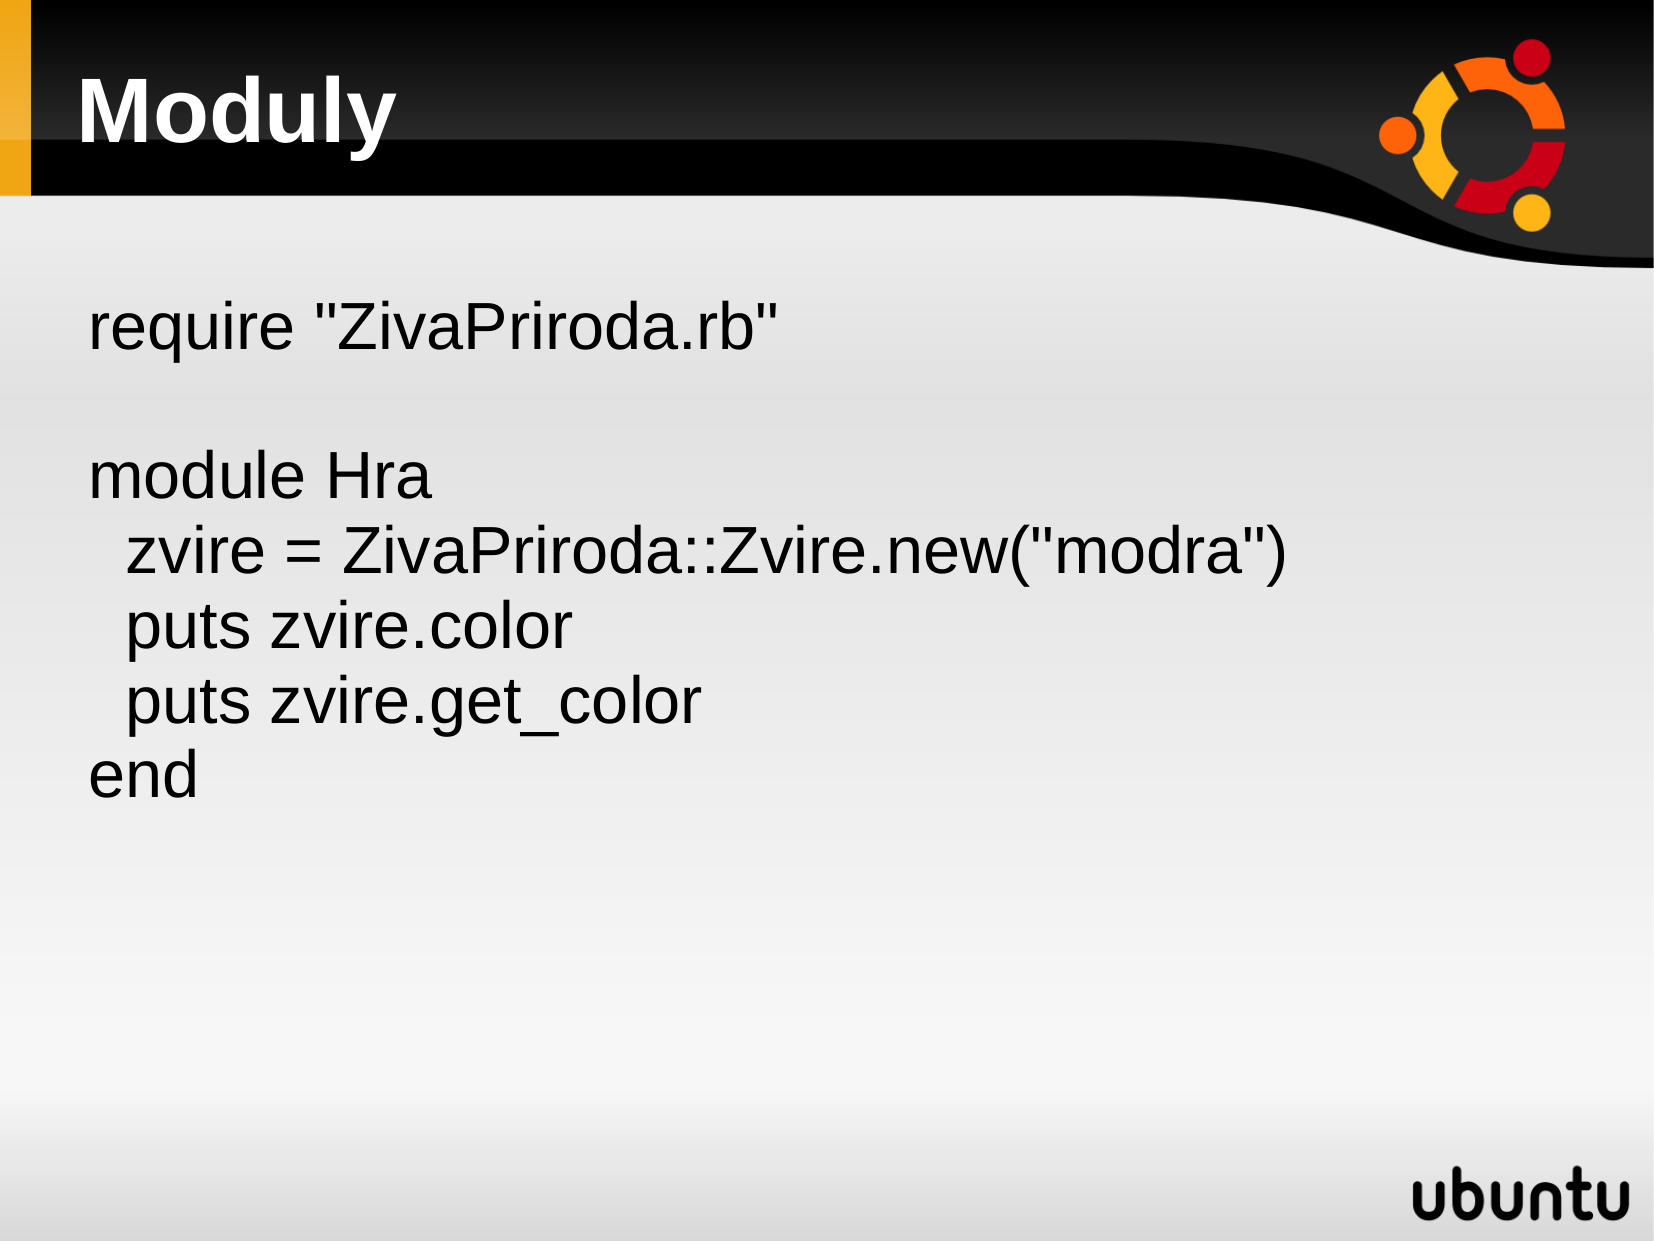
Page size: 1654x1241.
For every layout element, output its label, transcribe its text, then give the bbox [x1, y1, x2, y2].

list require "ZivaPriroda.rb" module Hra zvire = ZivaPriroda::Zvire.new("modra") puts zvire.color puts zvire.get_color end [88, 288, 1577, 1093]
picture [0, 0, 1654, 1241]
title Moduly [76, 14, 1565, 207]
